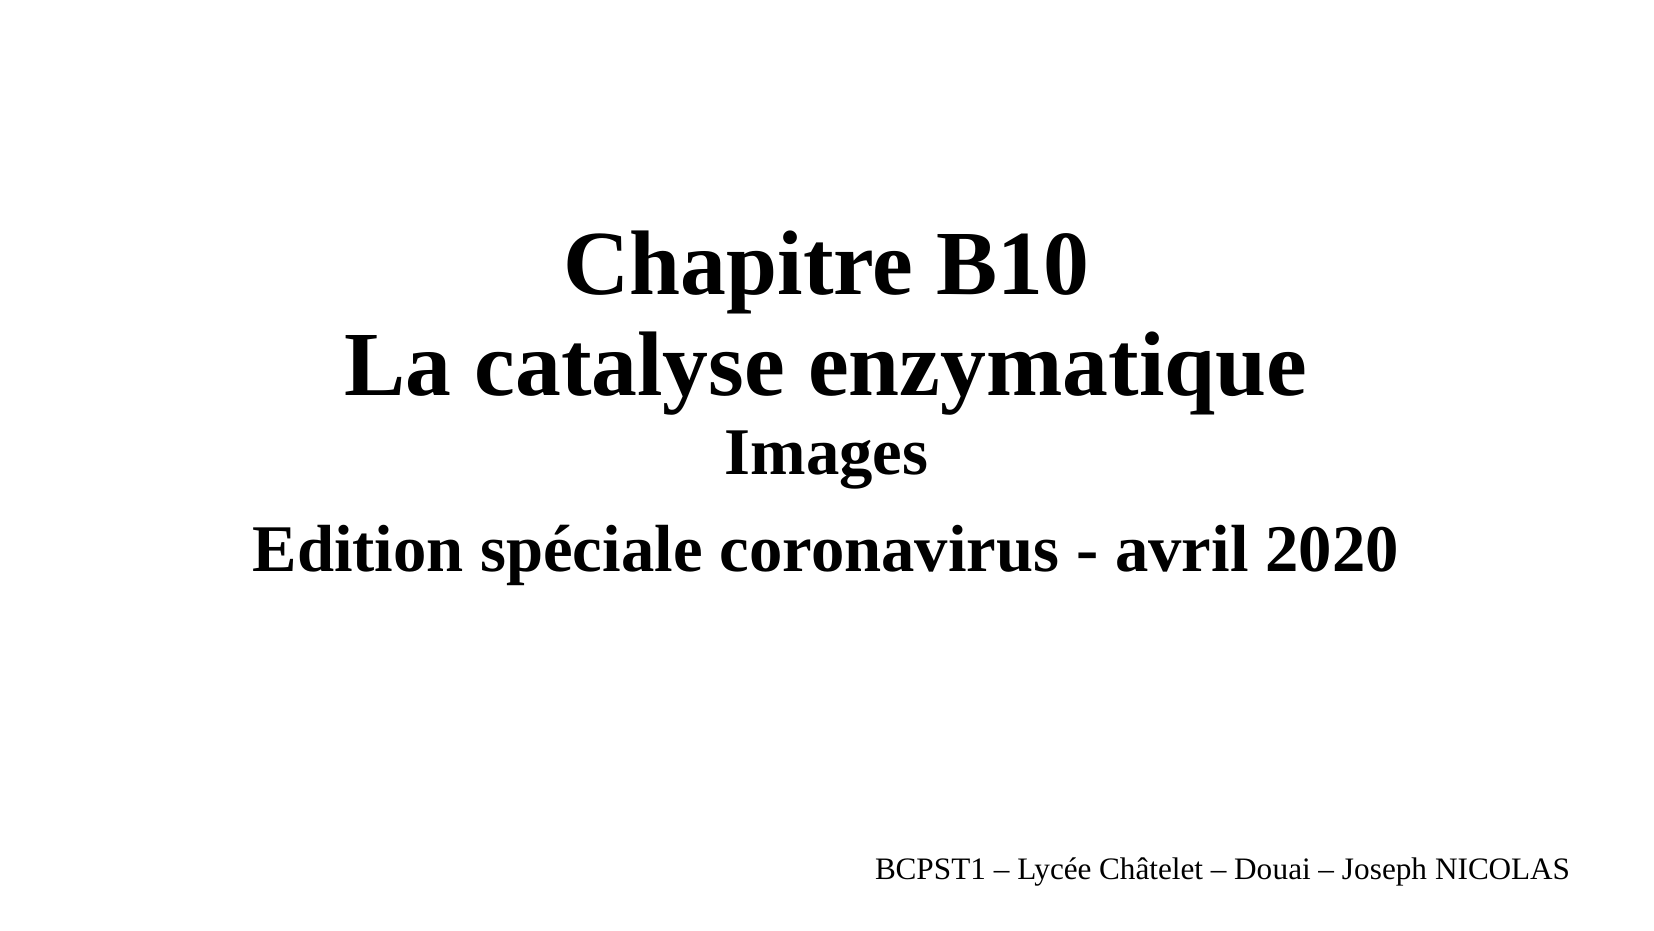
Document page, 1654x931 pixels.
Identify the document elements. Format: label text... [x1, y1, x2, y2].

text_box BCPST1 – Lycée Châtelet – Douai – Joseph NICOLAS [637, 832, 1571, 905]
text_box Edition spéciale coronavirus - avril 2020 [82, 460, 1571, 638]
title Chapitre B10 La catalyse enzymatique Images [82, 212, 1571, 460]
